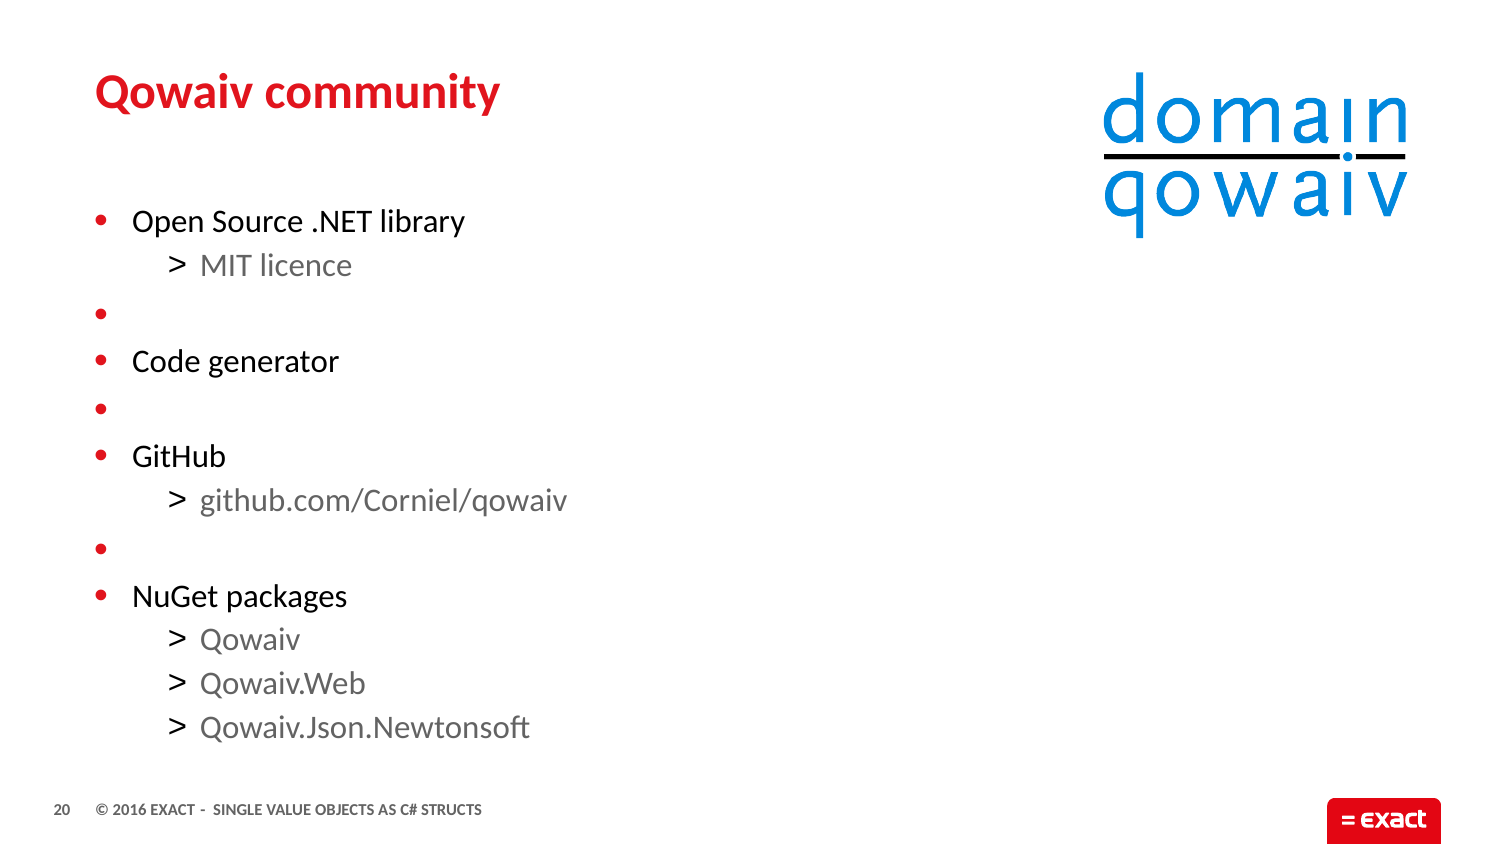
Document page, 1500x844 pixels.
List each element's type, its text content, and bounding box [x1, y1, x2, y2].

picture [1080, 48, 1429, 262]
title Qowaiv community [79, 62, 1080, 128]
list Open Source .NET library MIT licence Code generator GitHub github.com/Corniel/qowaiv NuGet packages Qowaiv Qowaiv.Web Qowaiv.Json.Newtonsoft [79, 196, 1421, 754]
text_box - Single Value Objects as C# structs [185, 786, 826, 832]
text_box [38, 786, 96, 832]
